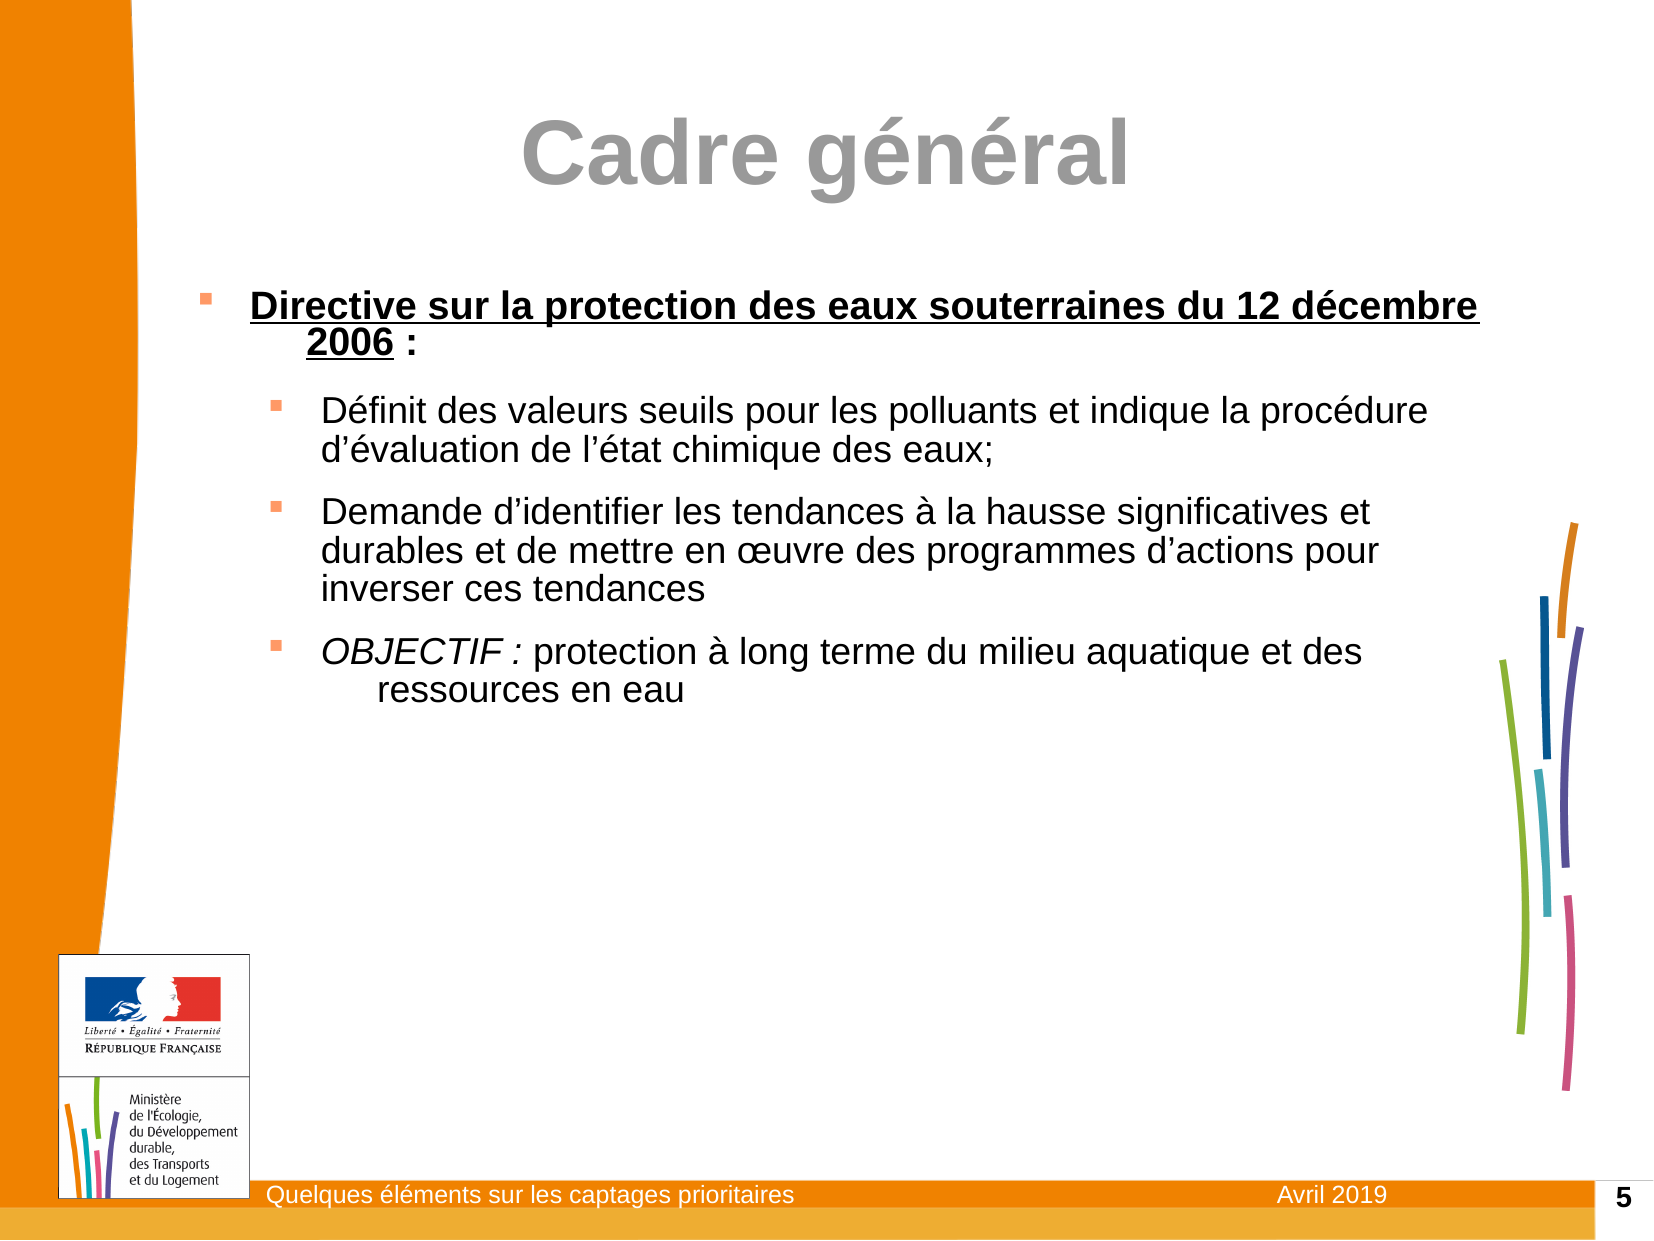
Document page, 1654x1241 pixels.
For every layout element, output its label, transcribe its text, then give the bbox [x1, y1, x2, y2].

picture [0, 0, 1654, 1240]
title Cadre général [82, 49, 1571, 257]
list Directive sur la protection des eaux souterraines du 12 décembre 2006 : Définit des valeurs seuils pour les polluants et indique la procédure d’évaluation de l’état chimique des eaux; Demande d’identifier les tendances à la hausse significatives et durables et de mettre en œuvre des programmes d’actions pour inverser ces tendances OBJECTIF : protection à long terme du milieu aquatique et des ressources en eau [179, 290, 1509, 1010]
